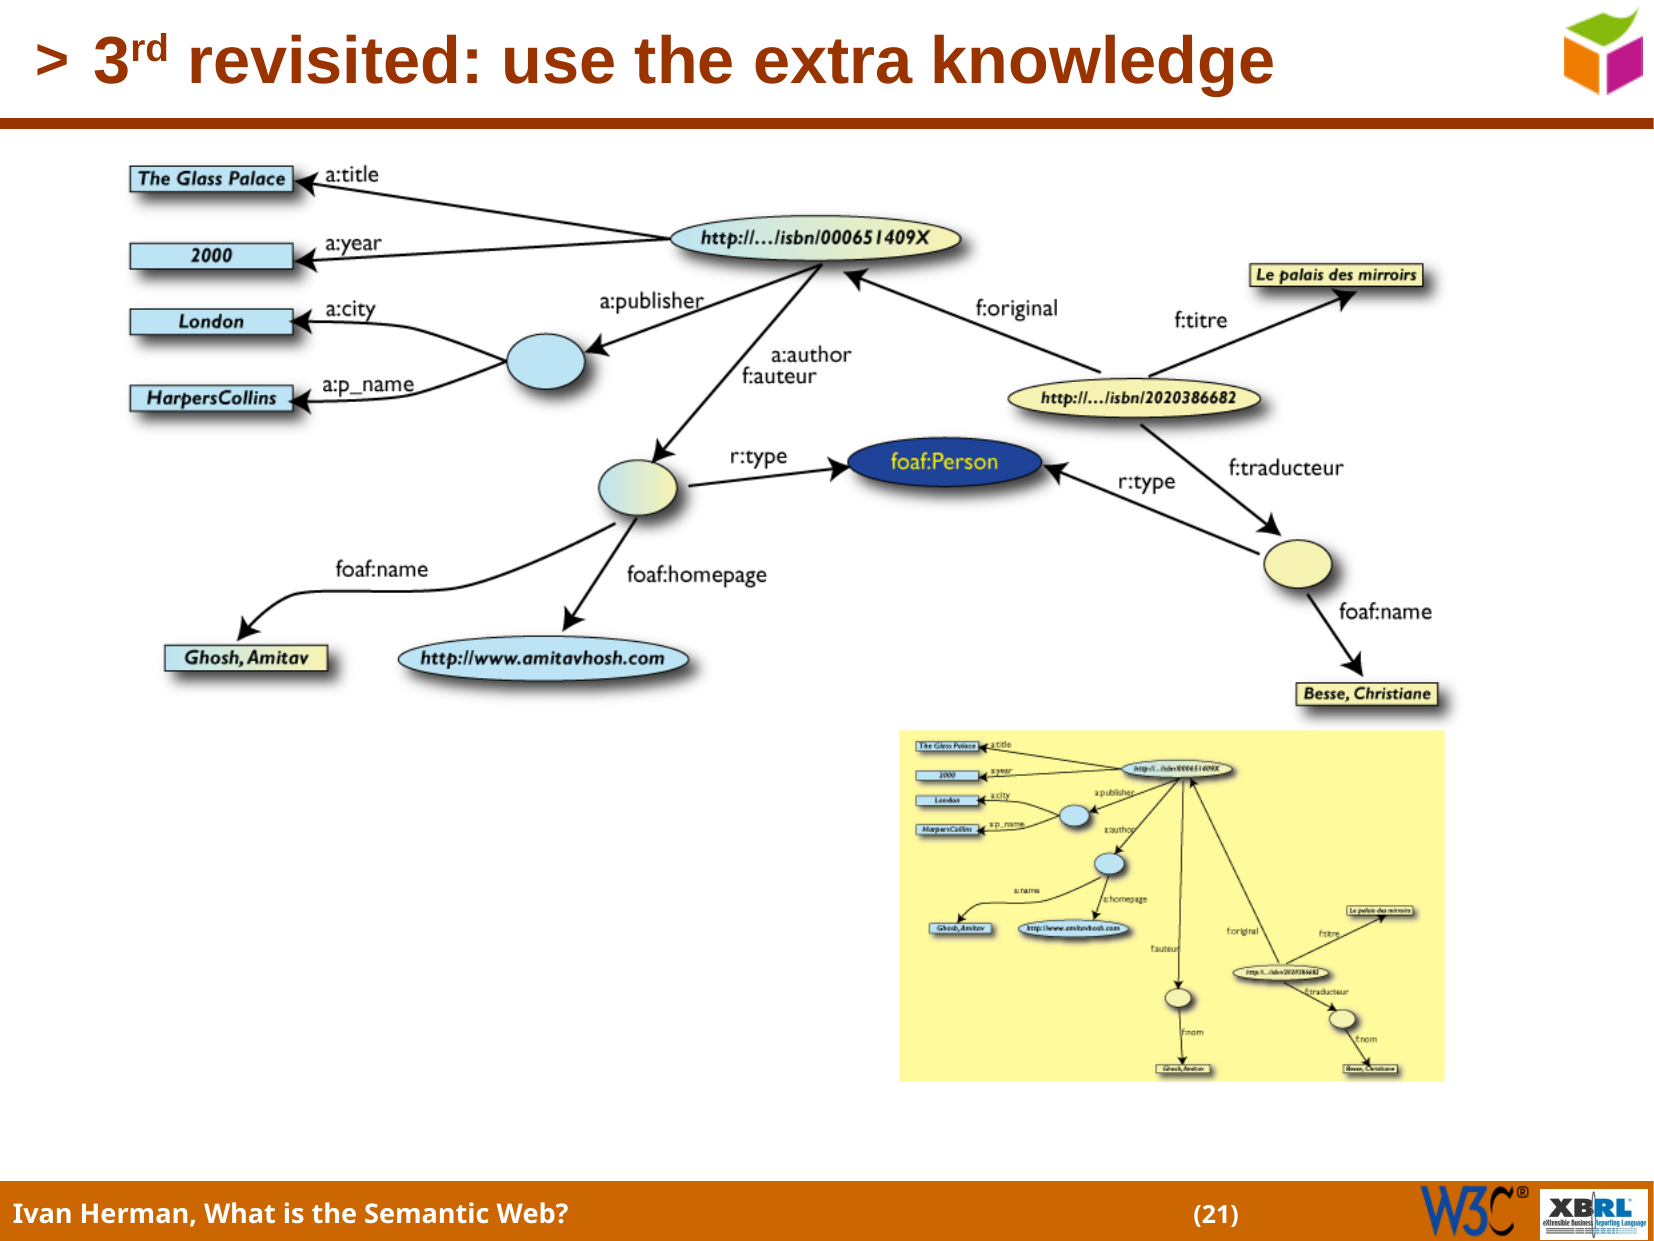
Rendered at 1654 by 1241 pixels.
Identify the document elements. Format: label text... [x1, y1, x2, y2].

title 3rd revisited: use the extra knowledge [93, 0, 1493, 119]
picture [1540, 1189, 1648, 1240]
picture [1564, 5, 1643, 95]
picture [1417, 1183, 1533, 1240]
picture [118, 155, 1469, 1087]
